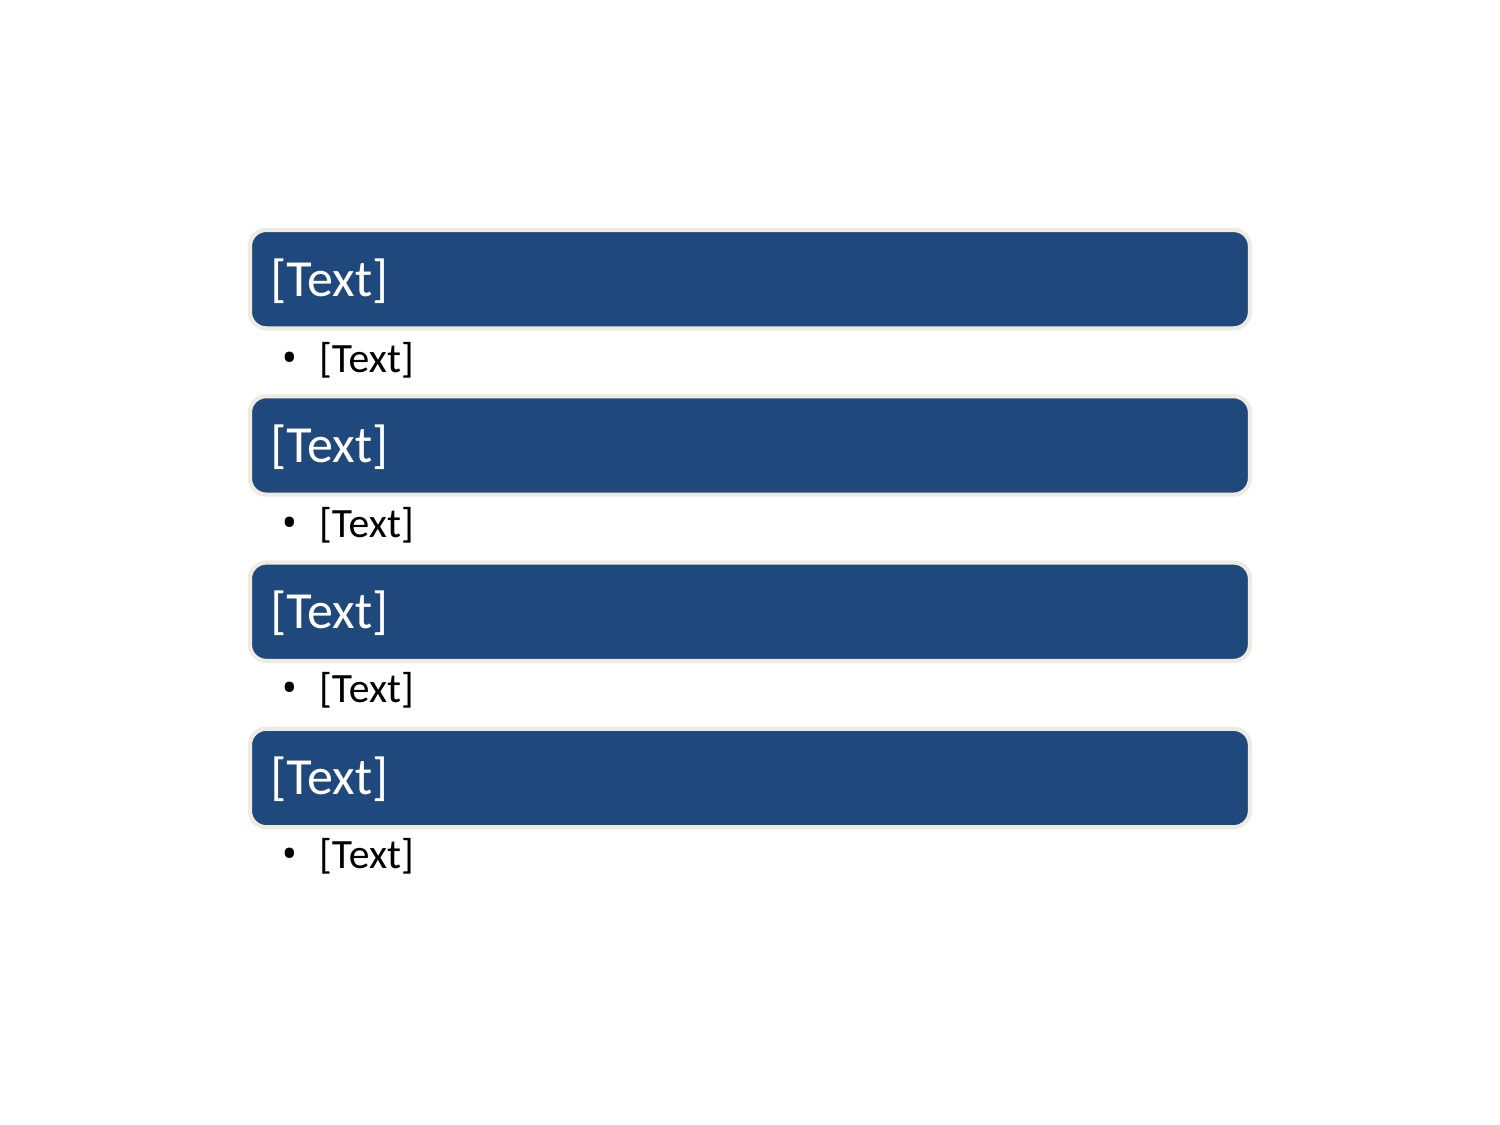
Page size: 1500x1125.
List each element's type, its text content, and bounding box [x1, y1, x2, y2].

text_box [Text] [249, 728, 1250, 827]
text_box [Text] [249, 496, 1251, 565]
text_box [Text] [249, 660, 1250, 729]
text_box [Text] [249, 400, 1250, 495]
text_box [Text] [249, 331, 1251, 400]
text_box [Text] [249, 229, 1250, 329]
text_box [Text] [249, 565, 1250, 660]
text_box [Text] [249, 827, 1250, 896]
